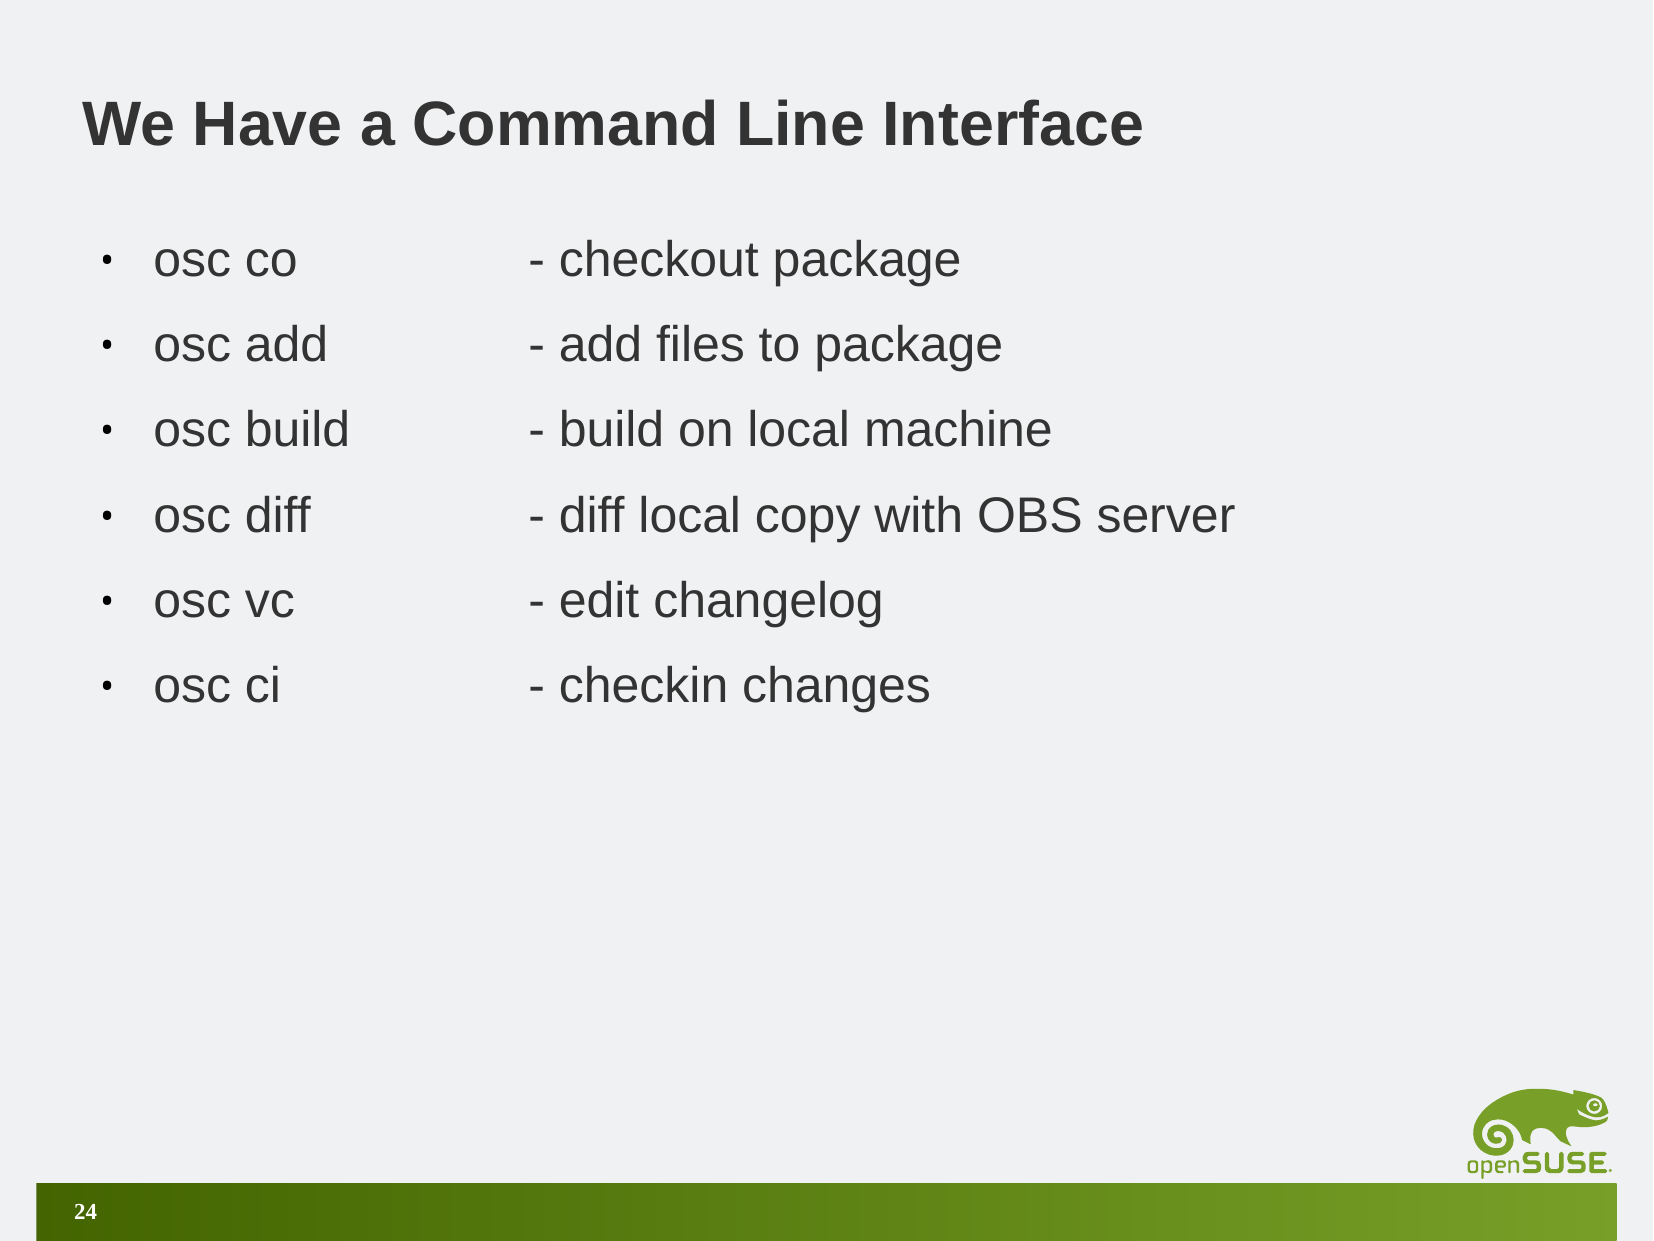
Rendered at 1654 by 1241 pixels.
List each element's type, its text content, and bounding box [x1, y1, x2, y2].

title We Have a Command Line Interface [82, 49, 1571, 198]
list osc co - checkout package osc add - add files to package osc build - build on local machine osc diff - diff local copy with OBS server osc vc - edit changelog osc ci - checkin changes [82, 231, 1571, 1050]
picture [0, 0, 1653, 1241]
